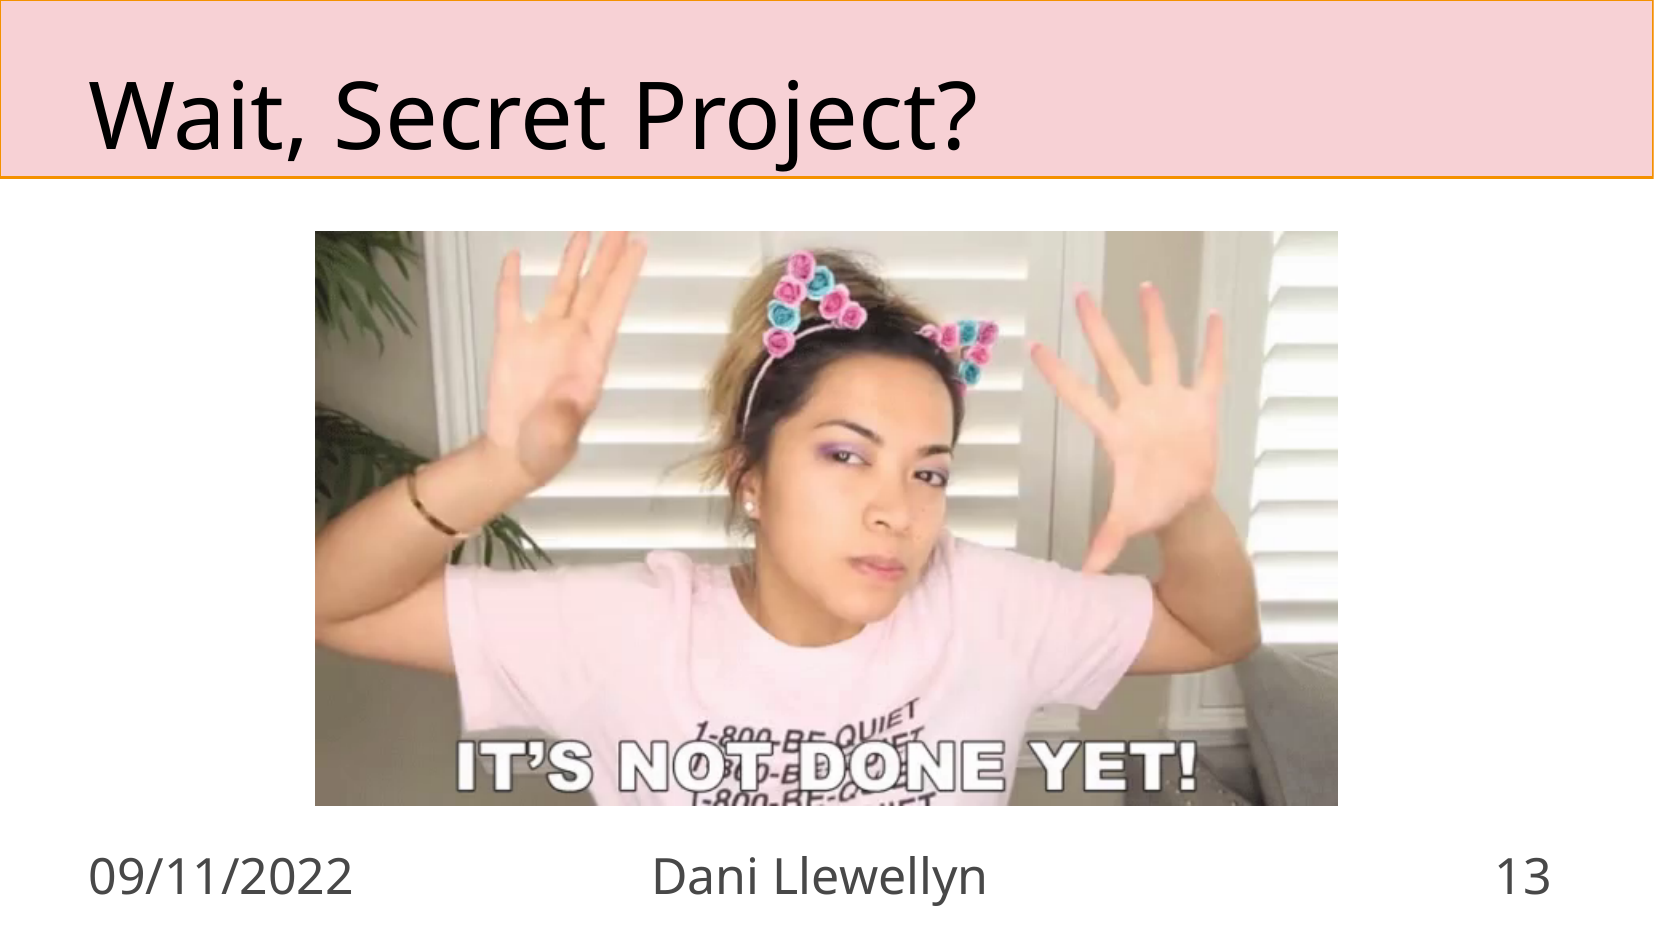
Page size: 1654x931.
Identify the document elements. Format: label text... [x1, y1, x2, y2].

text_box [314, 230, 1339, 807]
title Wait, Secret Project? [88, 14, 1565, 178]
